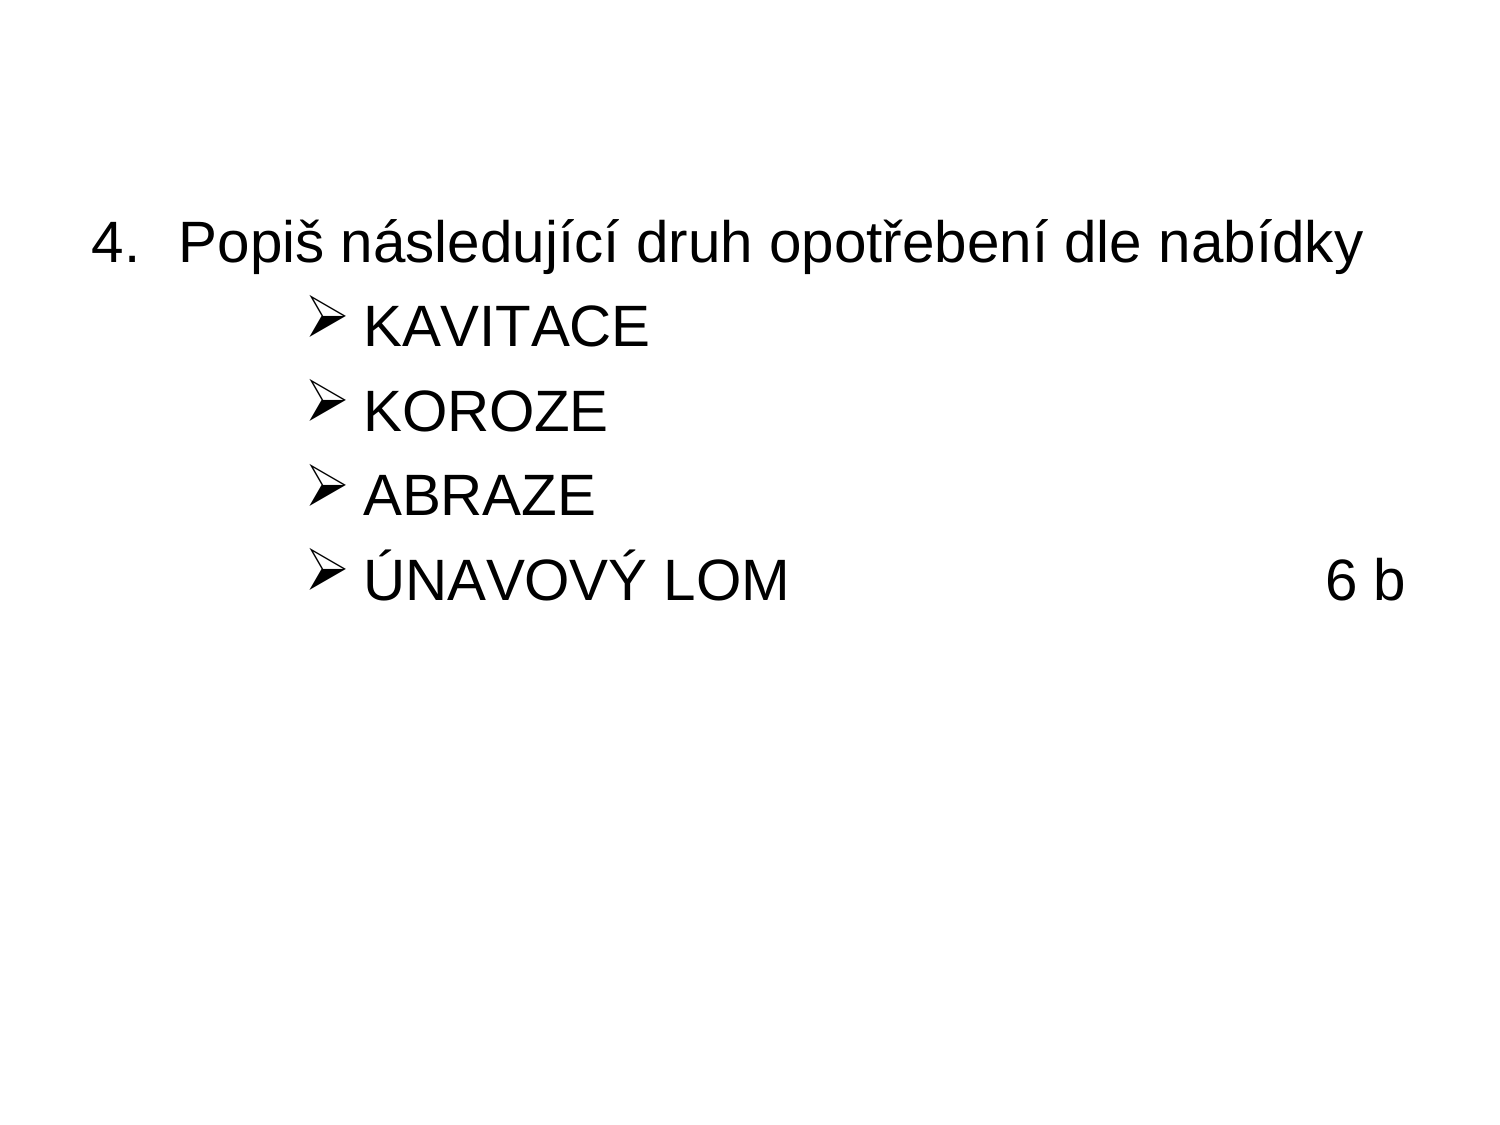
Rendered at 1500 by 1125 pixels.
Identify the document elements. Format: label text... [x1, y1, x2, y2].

list 4. Popiš následující druh opotřebení dle nabídky KAVITACE KOROZE ABRAZE ÚNAVOVÝ LOM 6 b [76, 196, 1425, 939]
